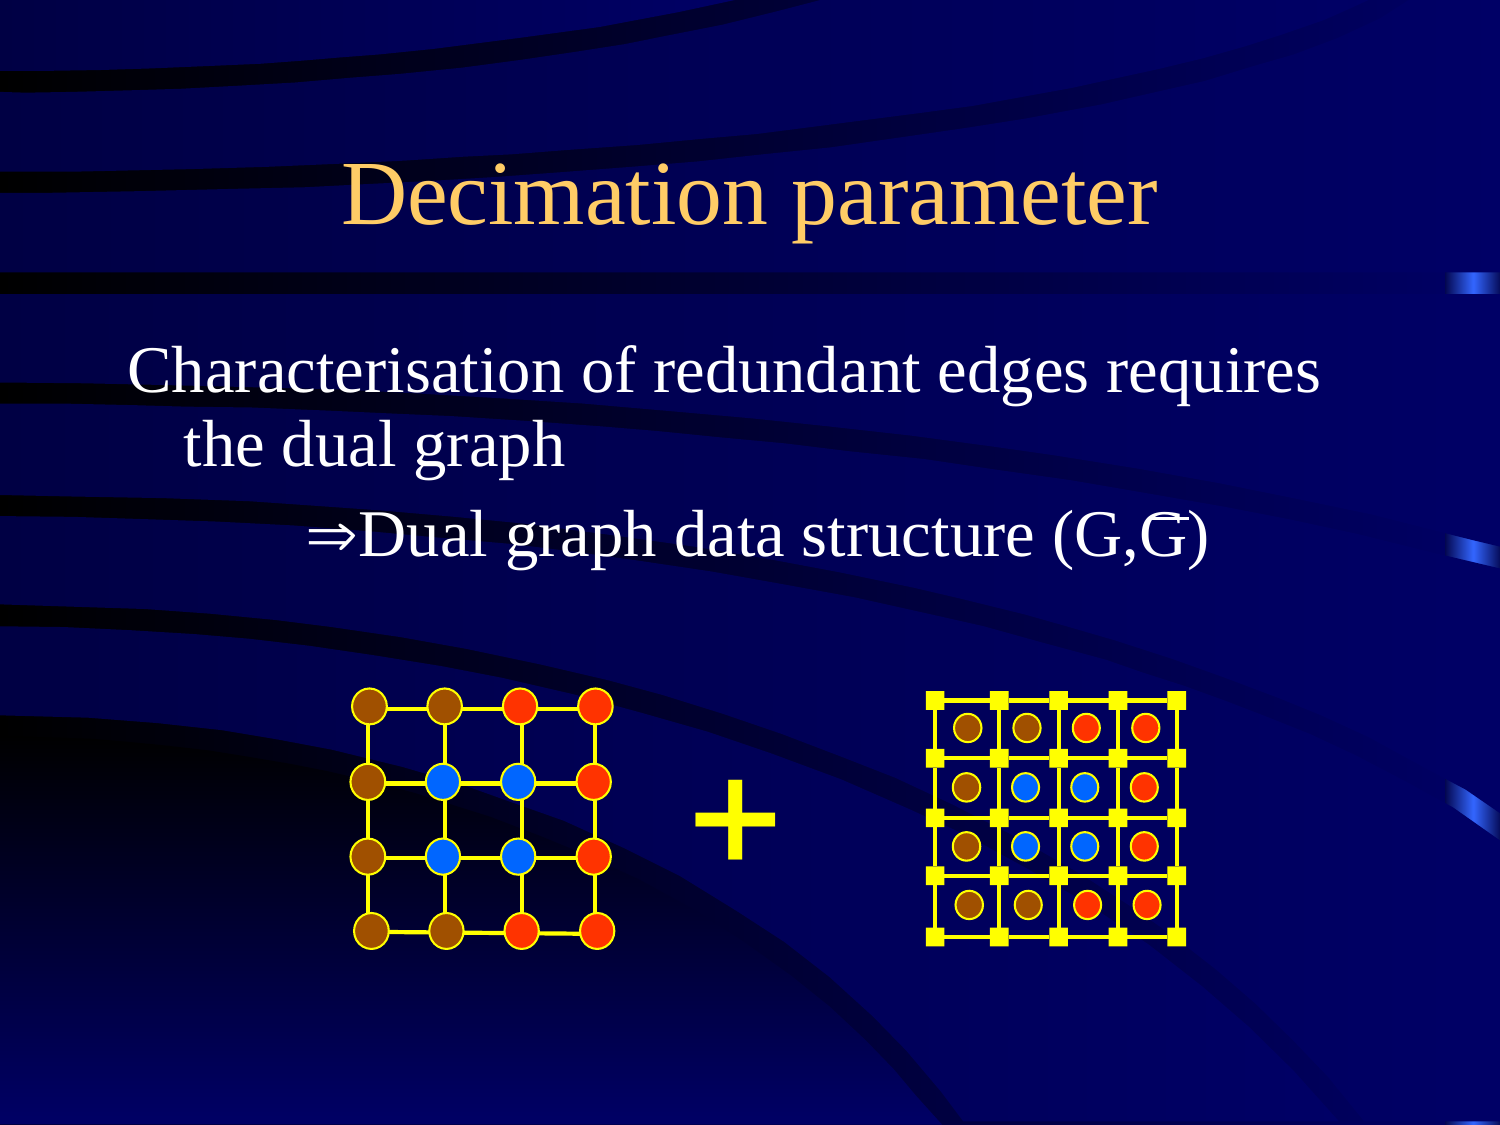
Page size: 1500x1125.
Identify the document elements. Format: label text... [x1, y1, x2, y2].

text_box [1049, 691, 1068, 710]
text_box [425, 763, 461, 800]
text_box [501, 838, 536, 875]
text_box [1108, 808, 1128, 828]
text_box [989, 691, 1009, 710]
text_box [989, 927, 1009, 947]
text_box [1132, 713, 1160, 743]
text_box [1167, 866, 1187, 886]
text_box [1071, 773, 1099, 802]
text_box [1133, 890, 1161, 920]
text_box [1049, 748, 1068, 768]
text_box [427, 688, 462, 725]
text_box [502, 688, 538, 725]
text_box [1071, 832, 1099, 861]
text_box [350, 763, 386, 800]
text_box [1072, 713, 1100, 743]
text_box [1167, 927, 1187, 947]
text_box [955, 890, 983, 920]
text_box [350, 838, 386, 875]
text_box [954, 713, 982, 743]
text_box [1074, 890, 1102, 920]
text_box [1130, 832, 1158, 861]
text_box [1108, 866, 1128, 886]
text_box [989, 866, 1009, 886]
text_box [1013, 713, 1041, 743]
text_box [1012, 832, 1040, 861]
text_box [425, 838, 461, 875]
chart [655, 734, 825, 904]
text_box [1167, 691, 1187, 710]
text_box [925, 748, 945, 768]
text_box [1049, 927, 1068, 947]
text_box [1167, 808, 1187, 828]
list Characterisation of redundant edges requires the dual graph Dual graph data structure (G,G) [112, 324, 1388, 1001]
text_box [576, 763, 611, 800]
text_box [1049, 808, 1068, 828]
text_box [1130, 773, 1158, 802]
text_box [1108, 927, 1128, 947]
text_box [578, 688, 613, 725]
text_box [989, 748, 1009, 768]
text_box [1014, 890, 1042, 920]
text_box [925, 927, 945, 947]
text_box [1049, 866, 1068, 886]
text_box [1167, 748, 1187, 768]
title Decimation parameter [112, 99, 1388, 288]
text_box [352, 688, 387, 725]
text_box [429, 912, 464, 949]
text_box [576, 838, 611, 875]
text_box [952, 832, 981, 861]
text_box [354, 912, 389, 949]
text_box [1108, 691, 1128, 710]
text_box [925, 866, 945, 886]
text_box [504, 912, 539, 949]
text_box [925, 691, 945, 710]
text_box [989, 808, 997, 828]
text_box [1012, 773, 1040, 802]
text_box [1001, 808, 1009, 828]
text_box [1108, 748, 1128, 768]
text_box [925, 808, 945, 828]
text_box [580, 912, 615, 949]
text_box [501, 763, 536, 800]
text_box [952, 773, 981, 802]
